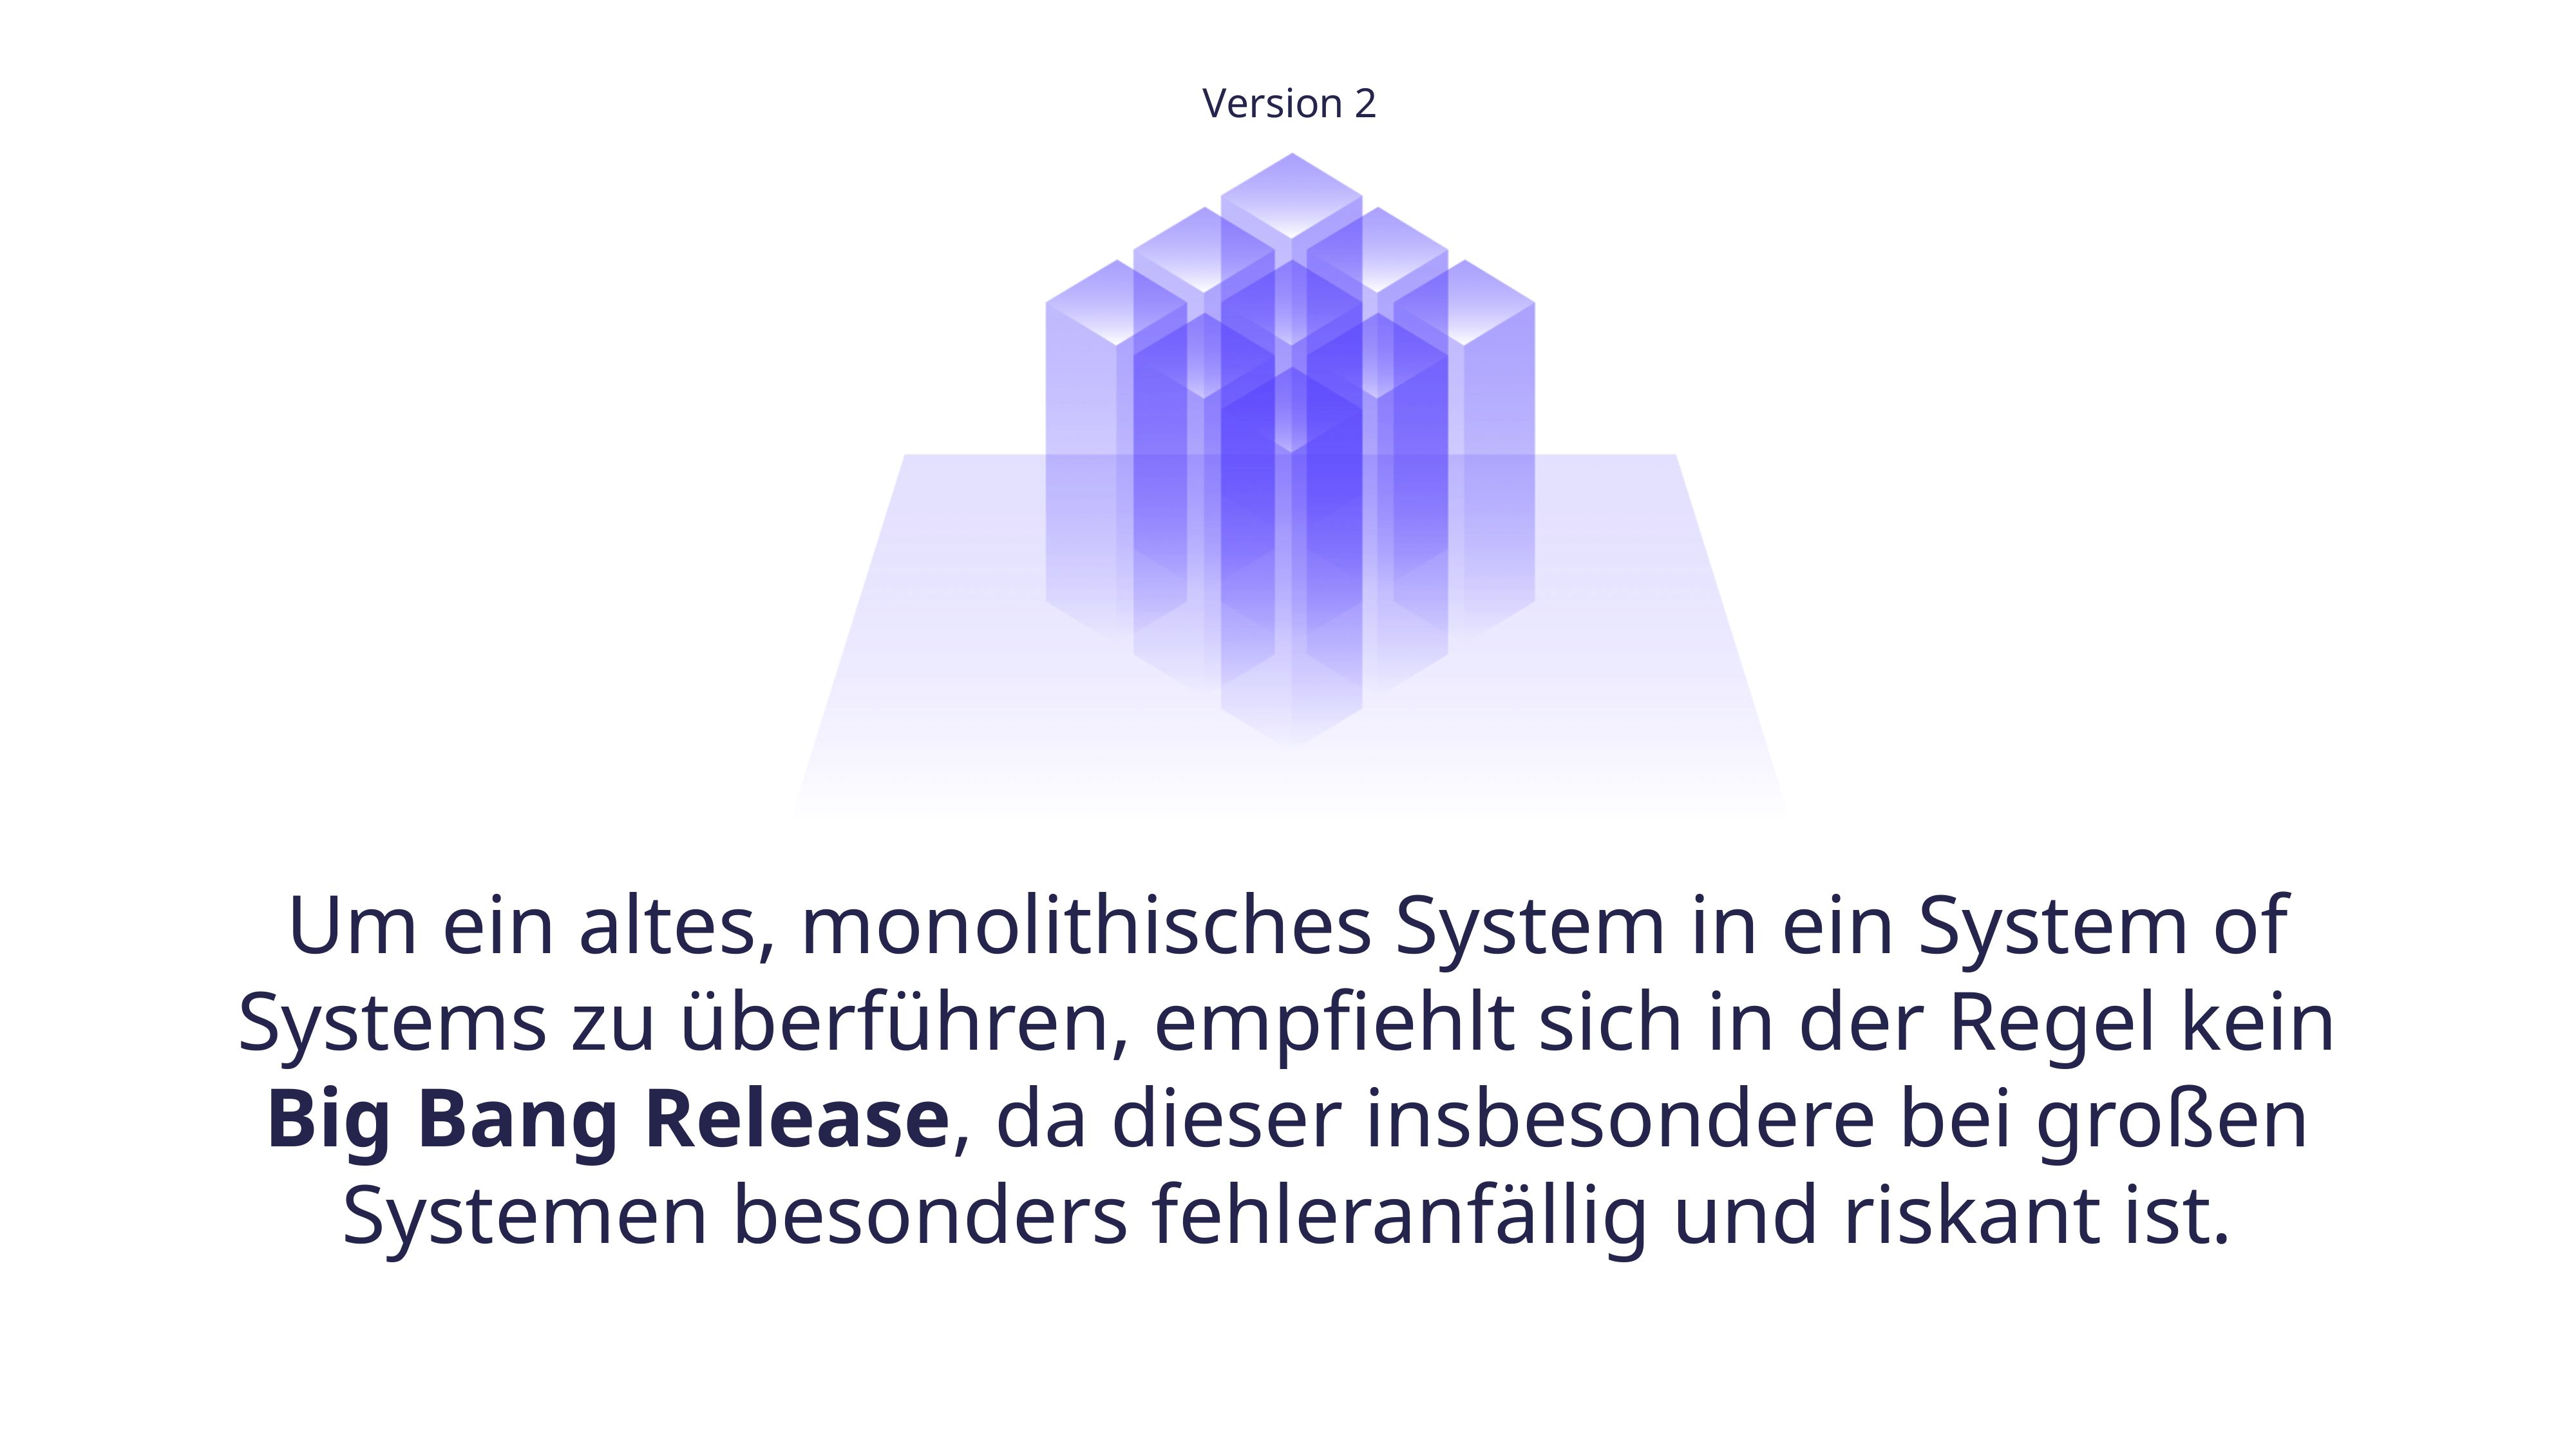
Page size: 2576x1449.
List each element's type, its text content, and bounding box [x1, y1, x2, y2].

text_box Version 2 [1197, 71, 1384, 131]
text_box Um ein altes, monolithisches System in ein System of Systems zu überführen, empfiehlt sich in der Regel kein Big Bang Release, da dieser insbesondere bei großen Systemen besonders fehleranfällig und riskant ist. [189, 781, 2387, 1350]
picture [790, 153, 1792, 781]
